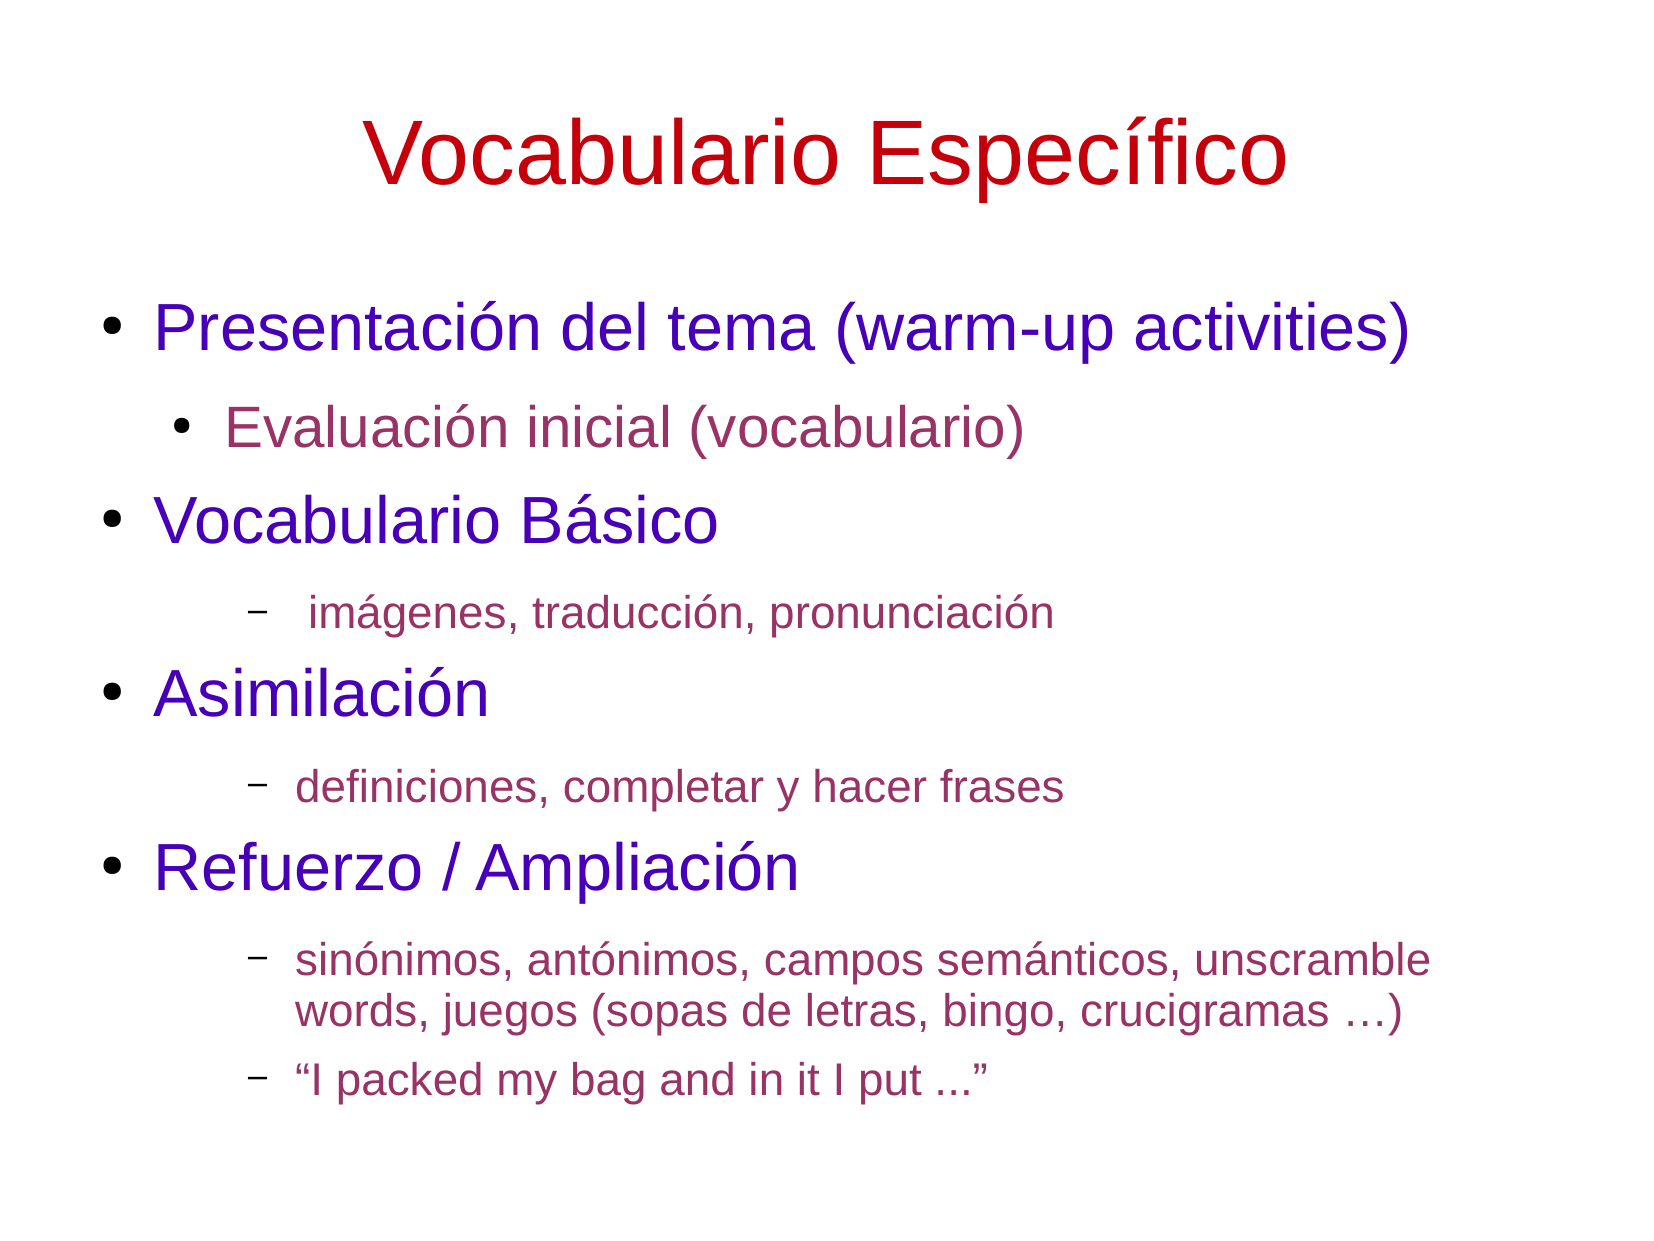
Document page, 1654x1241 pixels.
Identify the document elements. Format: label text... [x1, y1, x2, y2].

title Vocabulario Específico [82, 56, 1571, 250]
list Presentación del tema (warm-up activities) Evaluación inicial (vocabulario) Vocabulario Básico imágenes, traducción, pronunciación Asimilación definiciones, completar y hacer frases Refuerzo / Ampliación sinónimos, antónimos, campos semánticos, unscramble words, juegos (sopas de letras, bingo, crucigramas …) “I packed my bag and in it I put ...” [82, 290, 1571, 1106]
